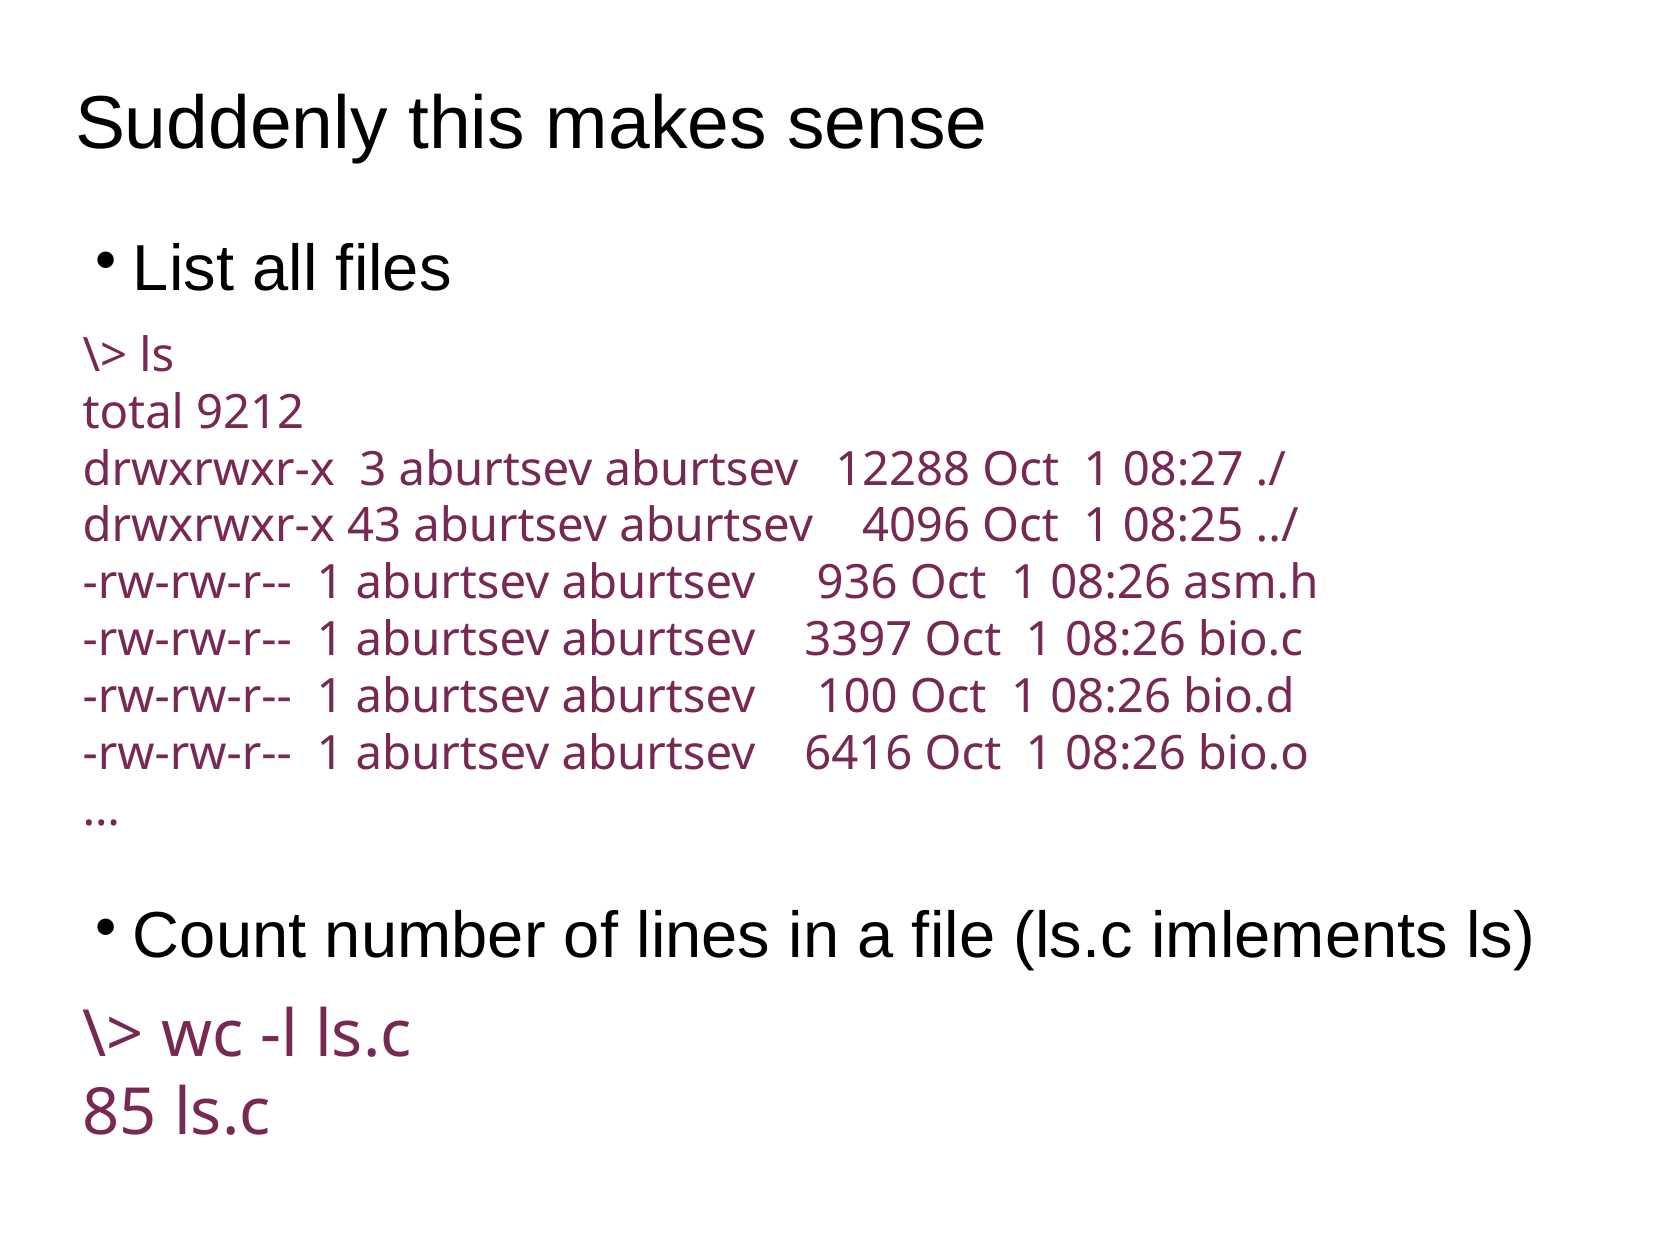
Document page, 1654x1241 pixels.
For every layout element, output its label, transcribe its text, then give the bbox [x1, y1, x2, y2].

title Suddenly this makes sense [75, 49, 1613, 188]
list List all files \> ls total 9212 drwxrwxr-x 3 aburtsev aburtsev 12288 Oct 1 08:27 ./ drwxrwxr-x 43 aburtsev aburtsev 4096 Oct 1 08:25 ../ -rw-rw-r-- 1 aburtsev aburtsev 936 Oct 1 08:26 asm.h -rw-rw-r-- 1 aburtsev aburtsev 3397 Oct 1 08:26 bio.c -rw-rw-r-- 1 aburtsev aburtsev 100 Oct 1 08:26 bio.d -rw-rw-r-- 1 aburtsev aburtsev 6416 Oct 1 08:26 bio.o … Count number of lines in a file (ls.c imlements ls) \> wc -l ls.c 85 ls.c [82, 225, 1571, 1163]
